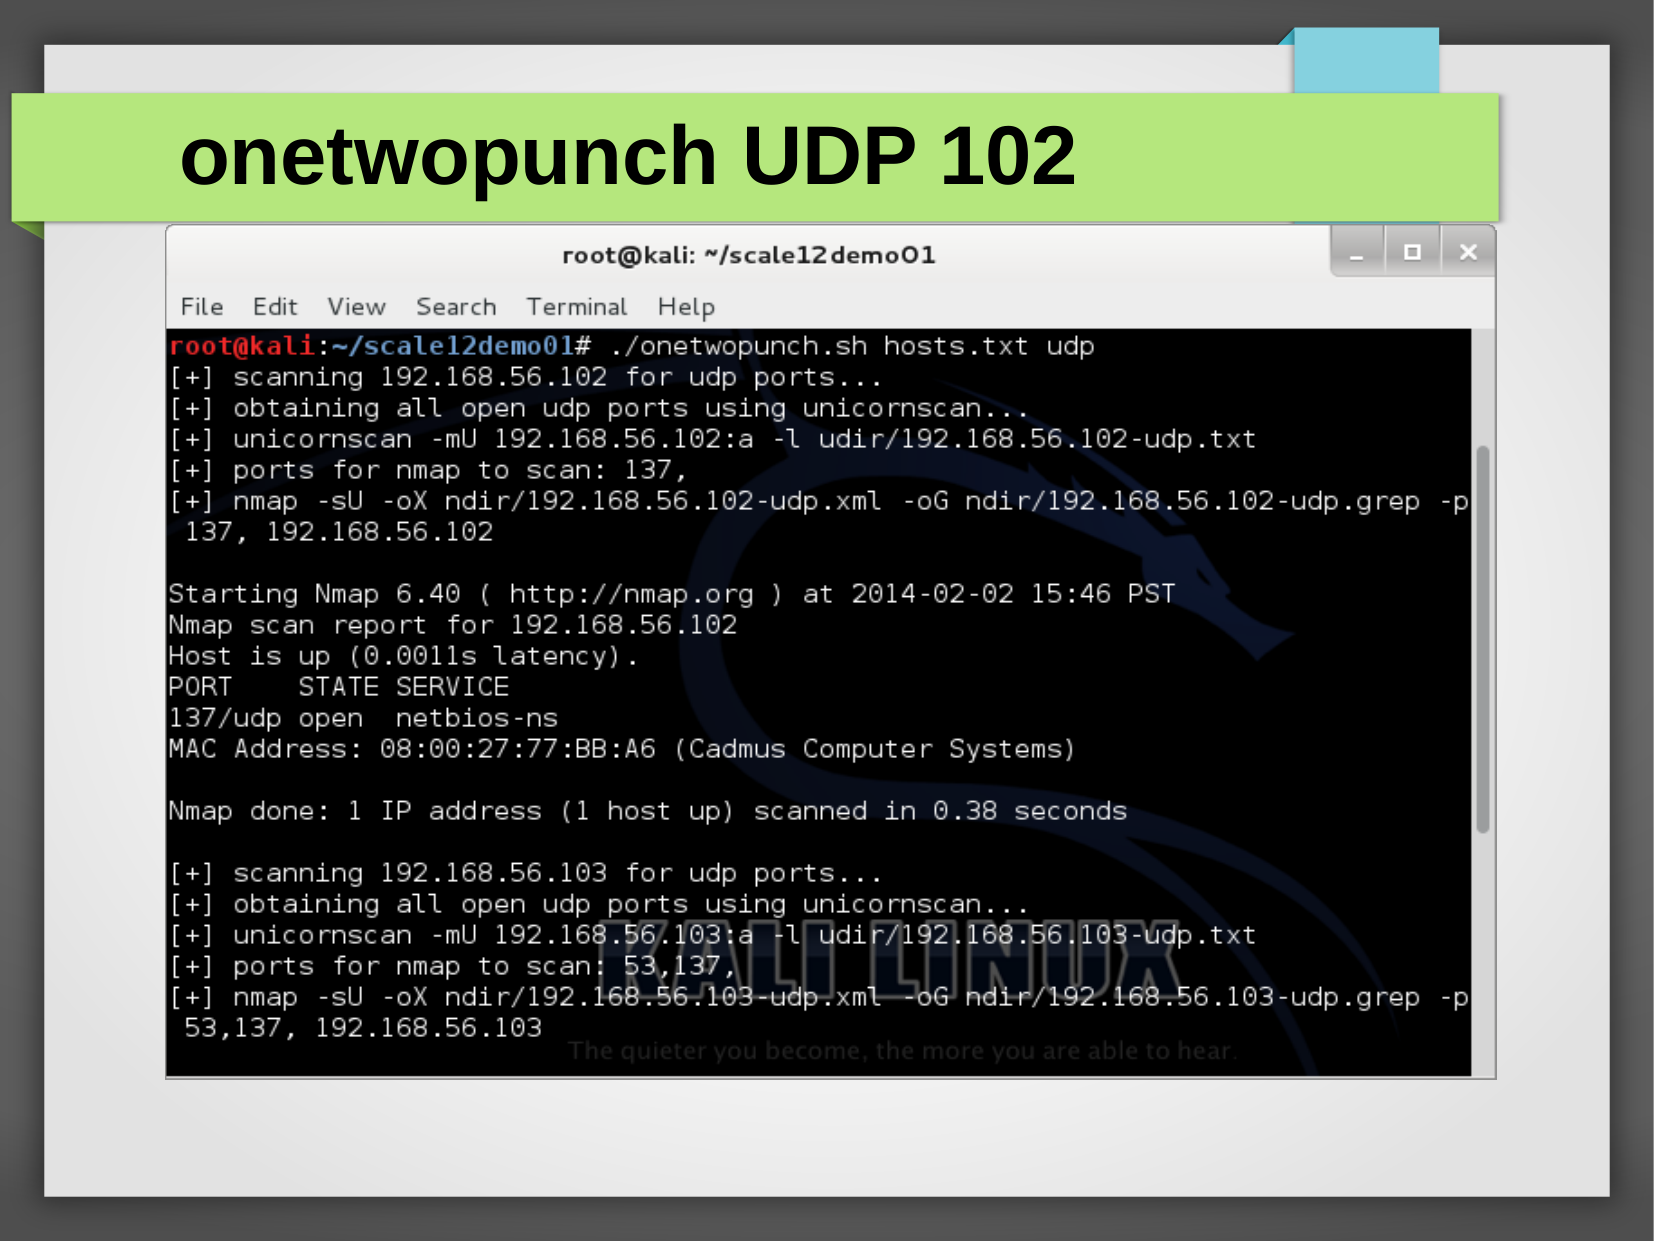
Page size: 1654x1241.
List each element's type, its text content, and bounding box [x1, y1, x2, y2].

picture [0, 0, 1654, 1241]
text_box onetwopunch UDP 102 [164, 102, 1094, 211]
